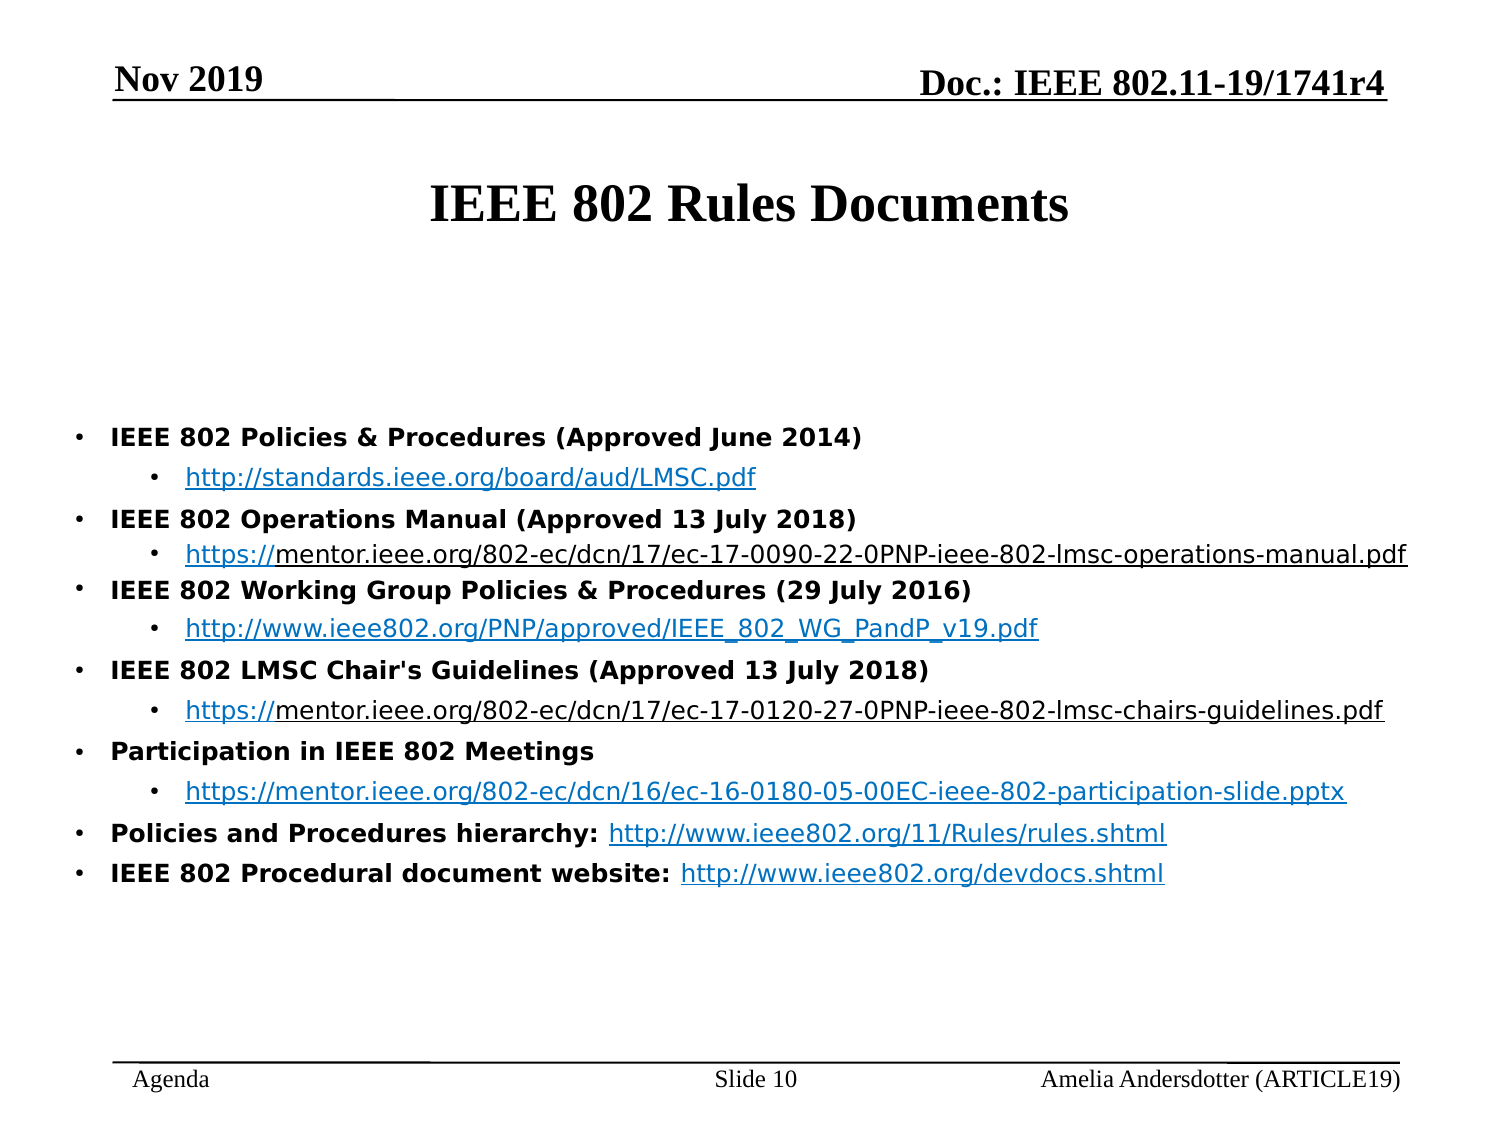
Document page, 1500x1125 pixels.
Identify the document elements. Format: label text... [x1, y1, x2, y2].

text_box IEEE 802 Rules Documents [112, 112, 1387, 287]
text_box Slide <number> [712, 1062, 799, 1122]
text_box Amelia Andersdotter (ARTICLE19) [878, 1062, 1401, 1092]
subtitle IEEE 802 Policies & Procedures (Approved June 2014) http://standards.ieee.org/board/aud/LMSC.pdf IEEE 802 Operations Manual (Approved 13 July 2018) https://mentor.ieee.org/802-ec/dcn/17/ec-17-0090-22-0PNP-ieee-802-lmsc-operations-manual.pdf IEEE 802 Working Group Policies & Procedures (29 July 2016) http://www.ieee802.org/PNP/approved/IEEE_802_WG_PandP_v19.pdf IEEE 802 LMSC Chair's Guidelines (Approved 13 July 2018) https://mentor.ieee.org/802-ec/dcn/17/ec-17-0120-27-0PNP-ieee-802-lmsc-chairs-guidelines.pdf Participation in IEEE 802 Meetings https://mentor.ieee.org/802-ec/dcn/16/ec-16-0180-05-00EC-ieee-802-participation-slide.pptx Policies and Procedures hierarchy: http://www.ieee802.org/11/Rules/rules.shtml IEEE 802 Procedural document website: http://www.ieee802.org/devdocs.shtml [75, 389, 1425, 922]
text_box Nov 2019 [114, 54, 422, 99]
